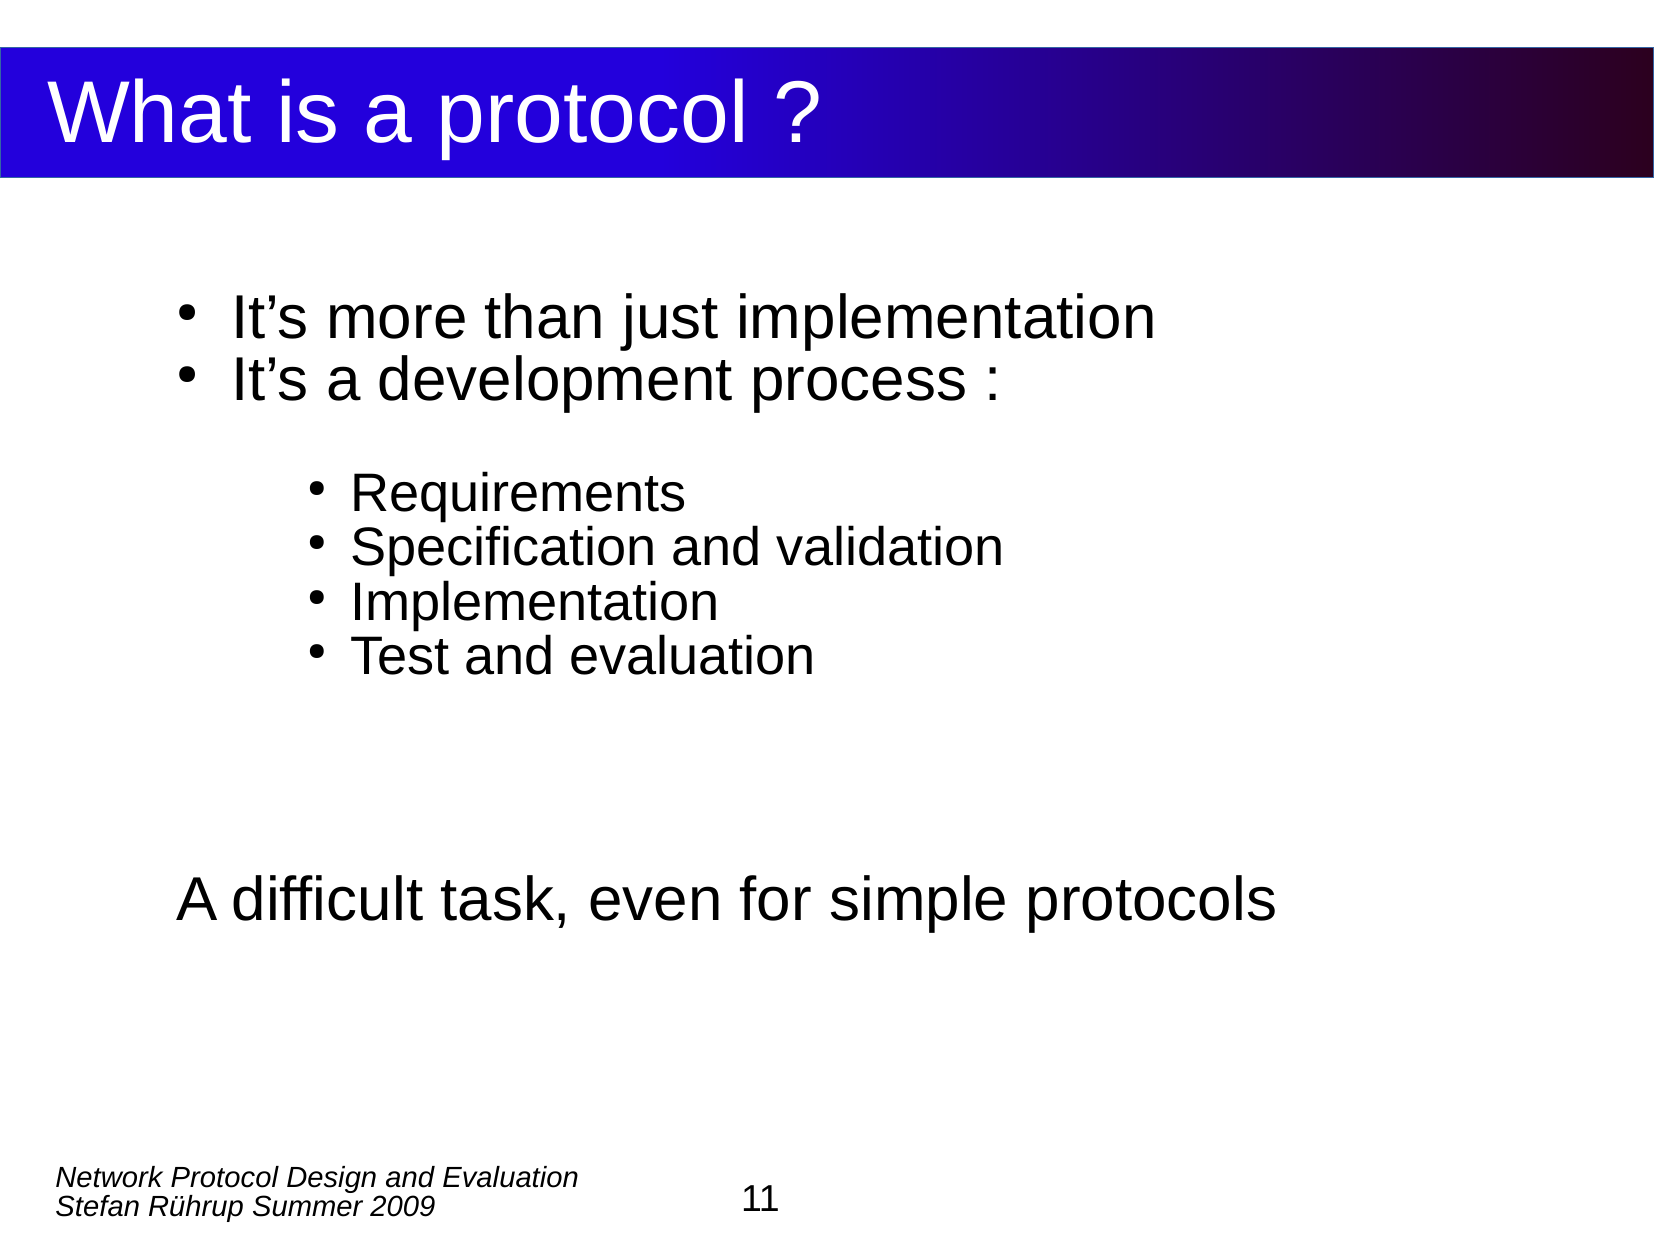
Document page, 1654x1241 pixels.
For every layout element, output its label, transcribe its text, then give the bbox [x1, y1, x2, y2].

title What is a protocol ? [47, 6, 1477, 225]
text_box Network Protocol Design and Evaluation Stefan Rührup Summer 2009 [55, 1163, 580, 1223]
list It’s more than just implementation It’s a development process : Requirements Specification and validation Implementation Test and evaluation A difficult task, even for simple protocols [124, 213, 1536, 934]
